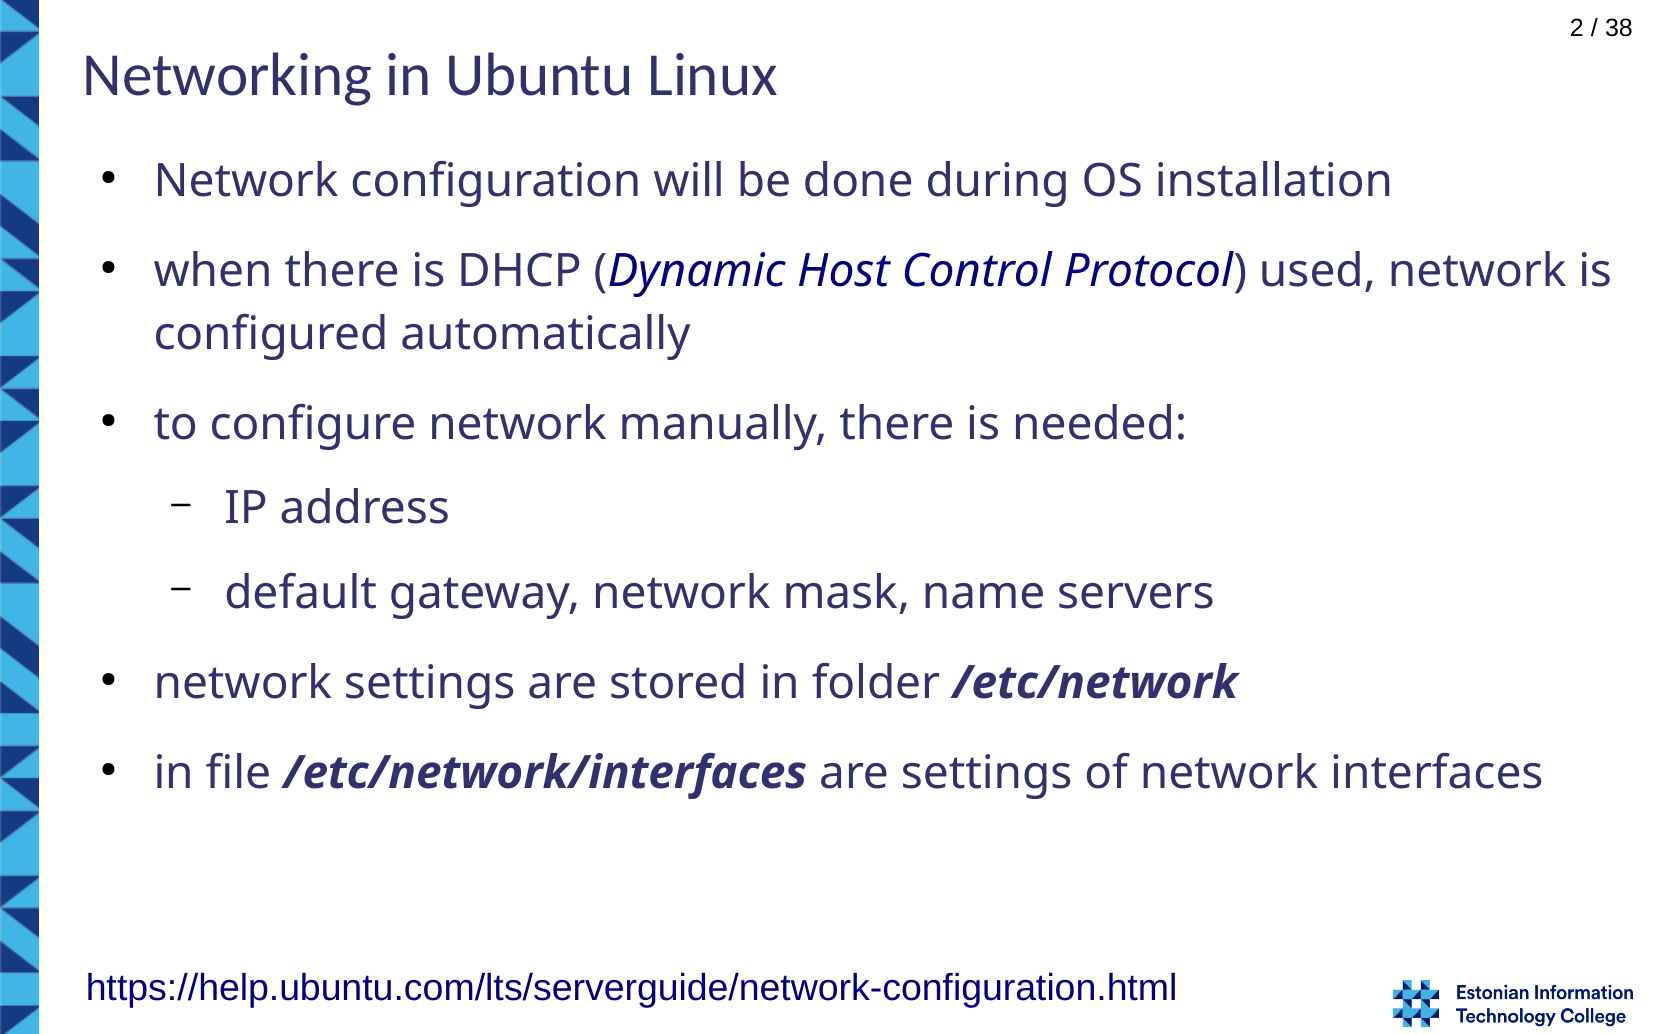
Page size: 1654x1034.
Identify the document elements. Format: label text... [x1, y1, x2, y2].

title Networking in Ubuntu Linux [82, 41, 1571, 119]
picture [1393, 980, 1633, 1027]
text_box https://help.ubuntu.com/lts/serverguide/network-configuration.html [71, 959, 1193, 1016]
list Network configuration will be done during OS installation when there is DHCP (Dynamic Host Control Protocol) used, network is configured automatically to configure network manually, there is needed: IP address default gateway, network mask, name servers network settings are stored in folder /etc/network in file /etc/network/interfaces are settings of network interfaces [82, 147, 1625, 891]
